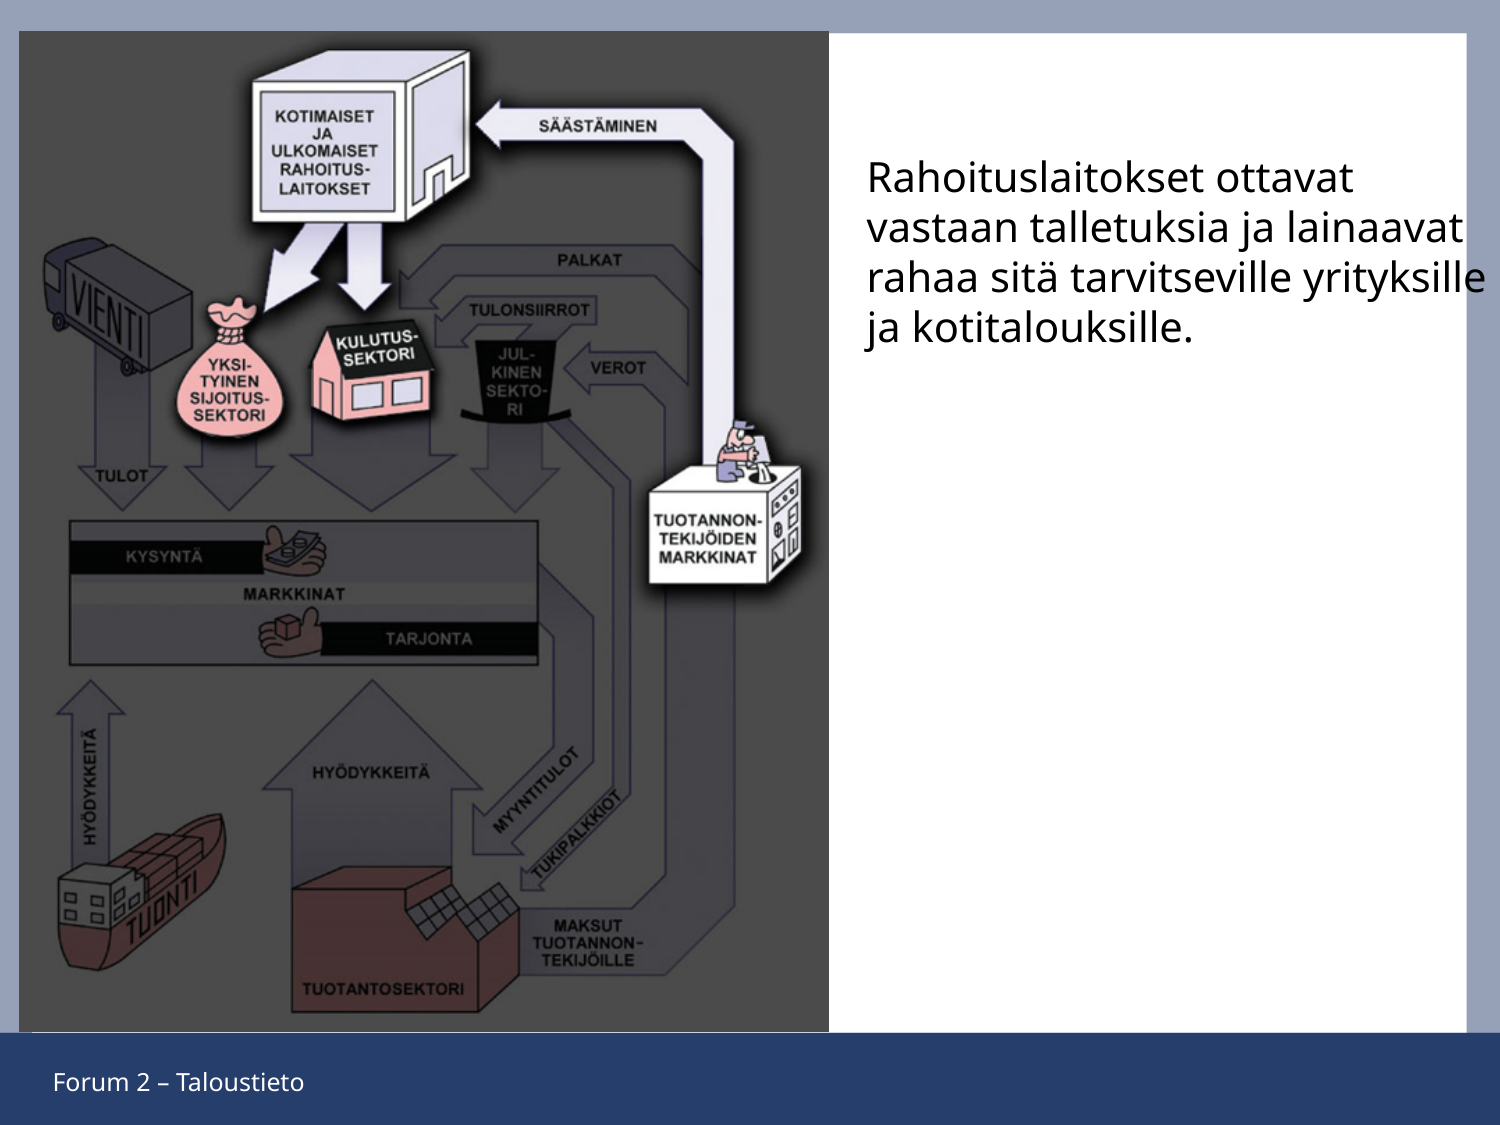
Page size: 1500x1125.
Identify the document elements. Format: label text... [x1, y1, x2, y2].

list Rahoituslaitokset ottavat vastaan talletuksia ja lainaavat rahaa sitä tarvitseville yrityksille ja kotitalouksille. [829, 136, 1500, 515]
picture [0, 0, 1500, 1125]
